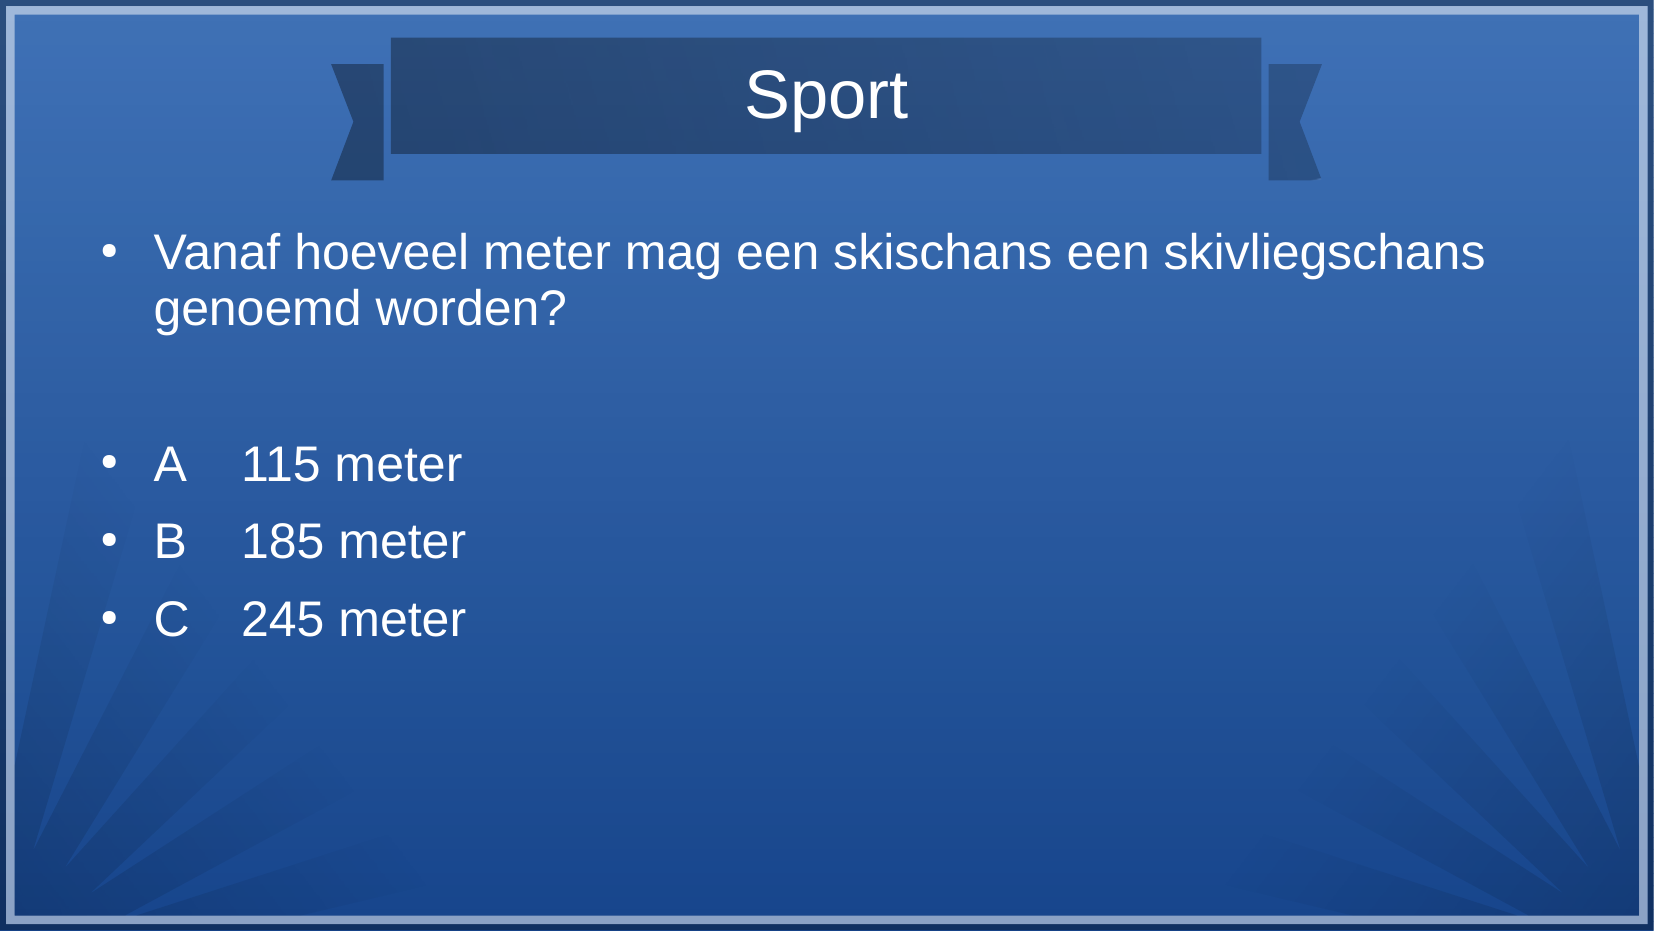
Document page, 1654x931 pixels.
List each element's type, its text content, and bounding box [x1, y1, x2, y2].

list Vanaf hoeveel meter mag een skischans een skivliegschans genoemd worden? A 115 meter B 185 meter C 245 meter [82, 224, 1571, 848]
title Sport [389, 35, 1264, 154]
